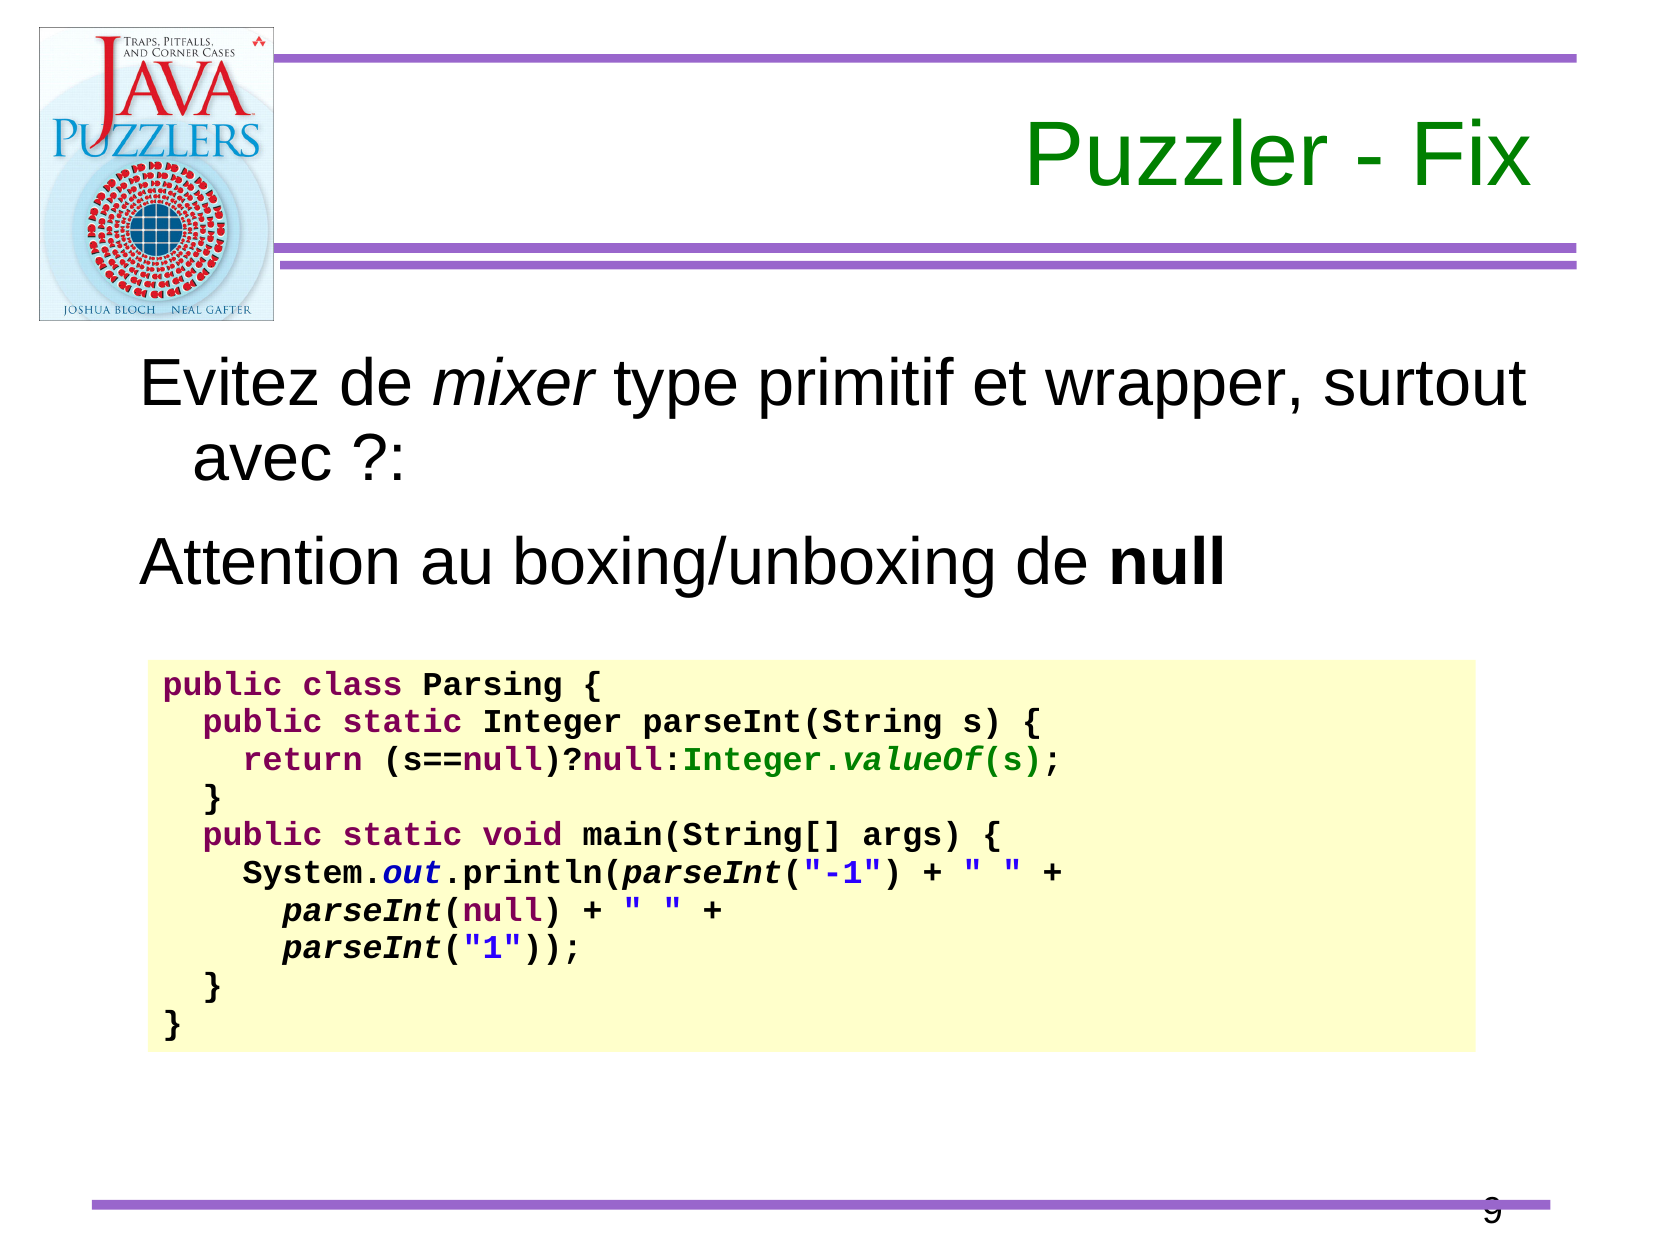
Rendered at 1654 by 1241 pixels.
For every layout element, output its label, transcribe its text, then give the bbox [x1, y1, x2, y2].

list Evitez de mixer type primitif et wrapper, surtout avec ?: Attention au boxing/unboxing de null [121, 344, 1534, 1127]
picture [39, 27, 274, 321]
text_box public class Parsing { public static Integer parseInt(String s) { return (s==null)?null:Integer.valueOf(s); } public static void main(String[] args) { System.out.println(parseInt("-1") + " " + parseInt(null) + " " + parseInt("1")); } } [147, 659, 1476, 1052]
title Puzzler - Fix [274, 49, 1534, 257]
